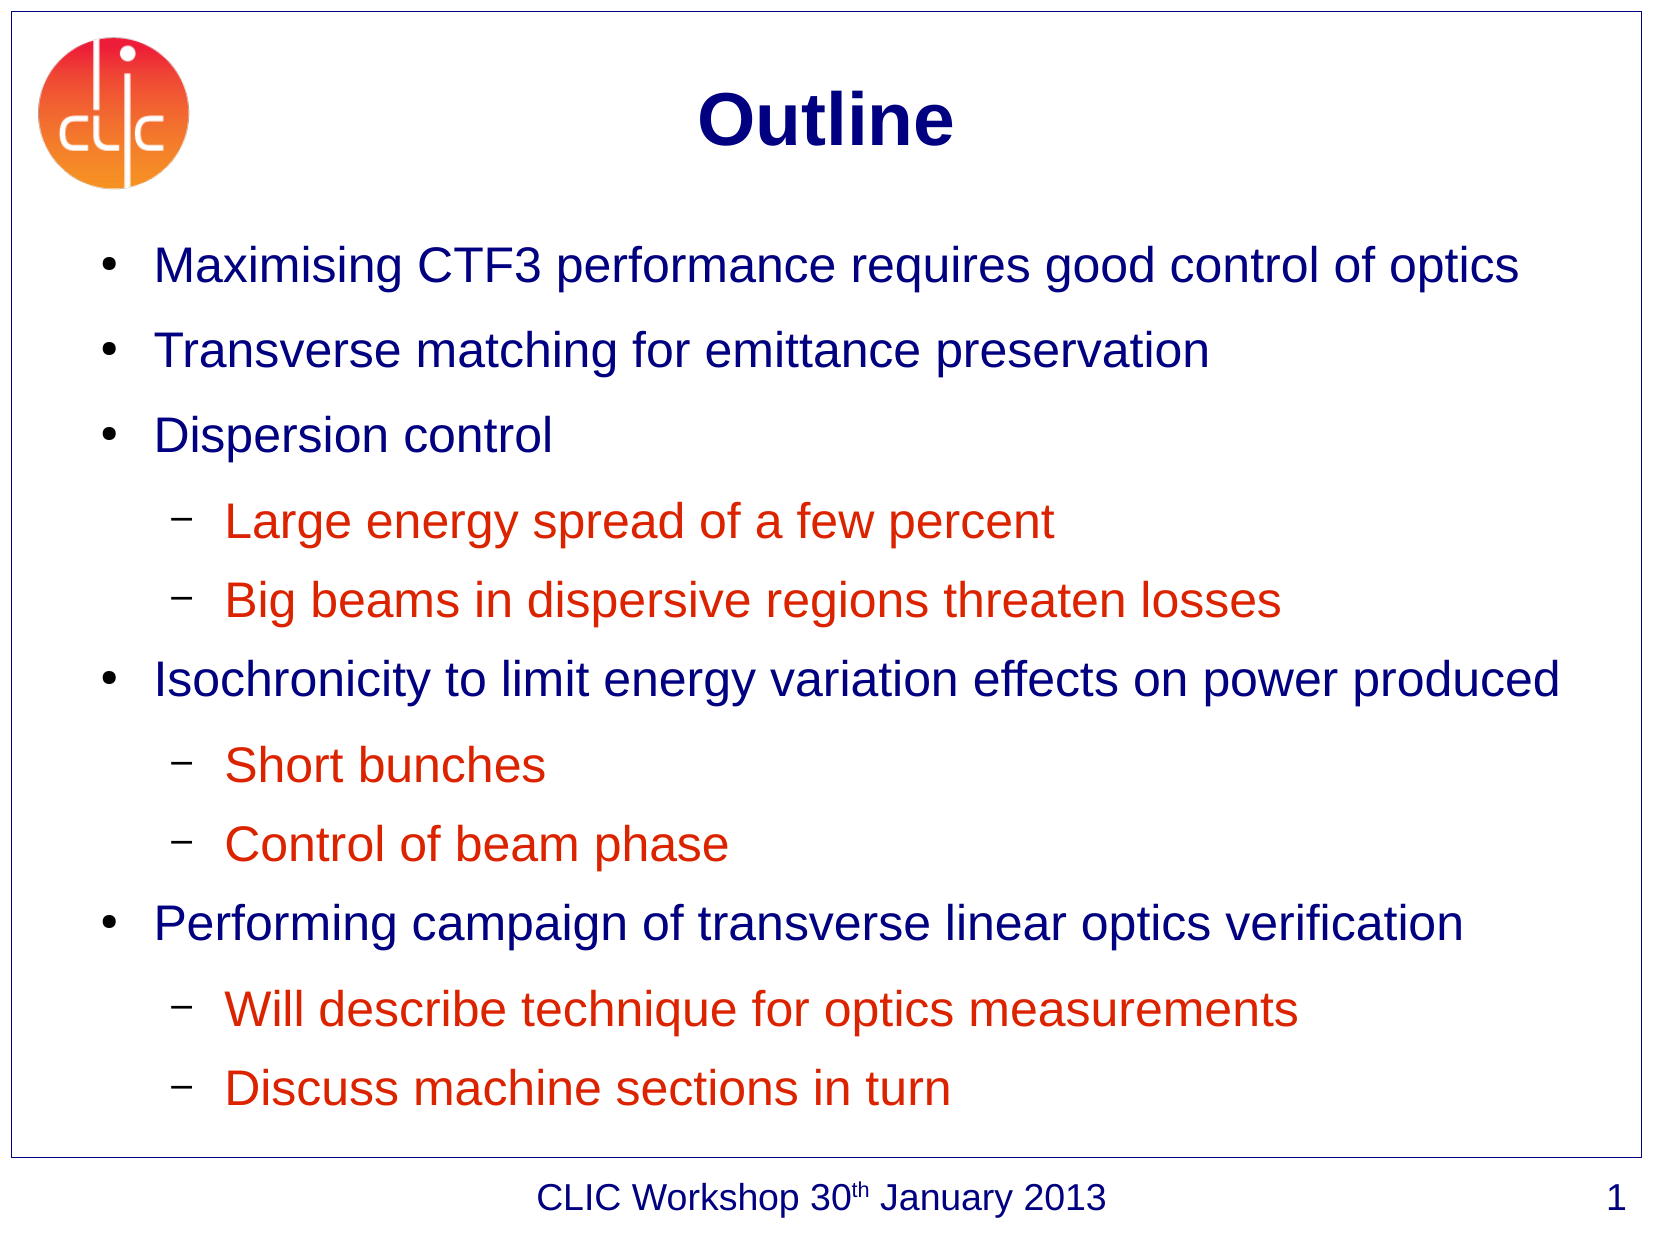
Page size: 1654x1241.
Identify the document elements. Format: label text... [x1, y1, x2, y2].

picture [0, 0, 226, 226]
text_box 1 [1476, 1169, 1642, 1227]
text_box [11, 11, 1642, 1158]
text_box CLIC Workshop 30th January 2013 [11, 1169, 1642, 1228]
